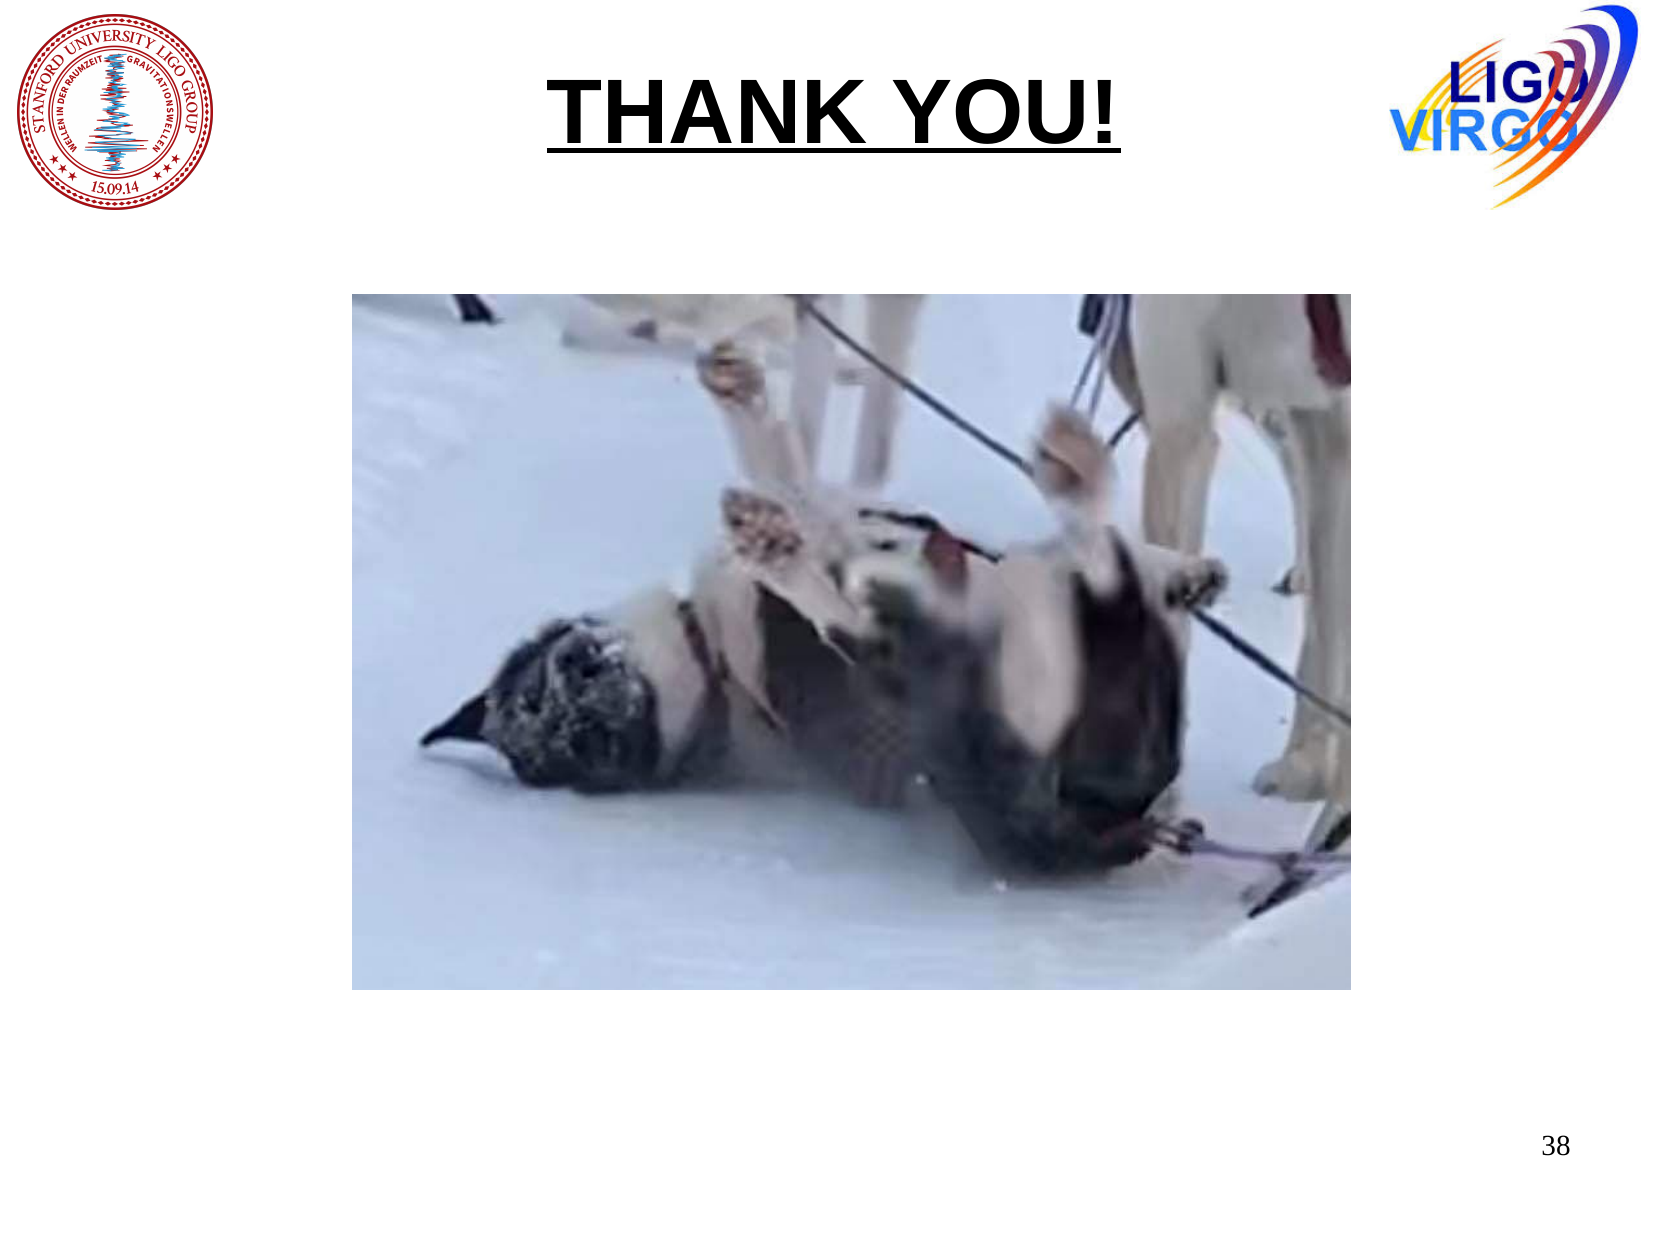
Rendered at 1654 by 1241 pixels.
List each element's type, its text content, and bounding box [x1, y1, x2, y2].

picture [17, 14, 90, 210]
picture [1372, 0, 1654, 210]
picture [352, 294, 1351, 991]
text_box THANK YOU! [90, 3, 1578, 210]
